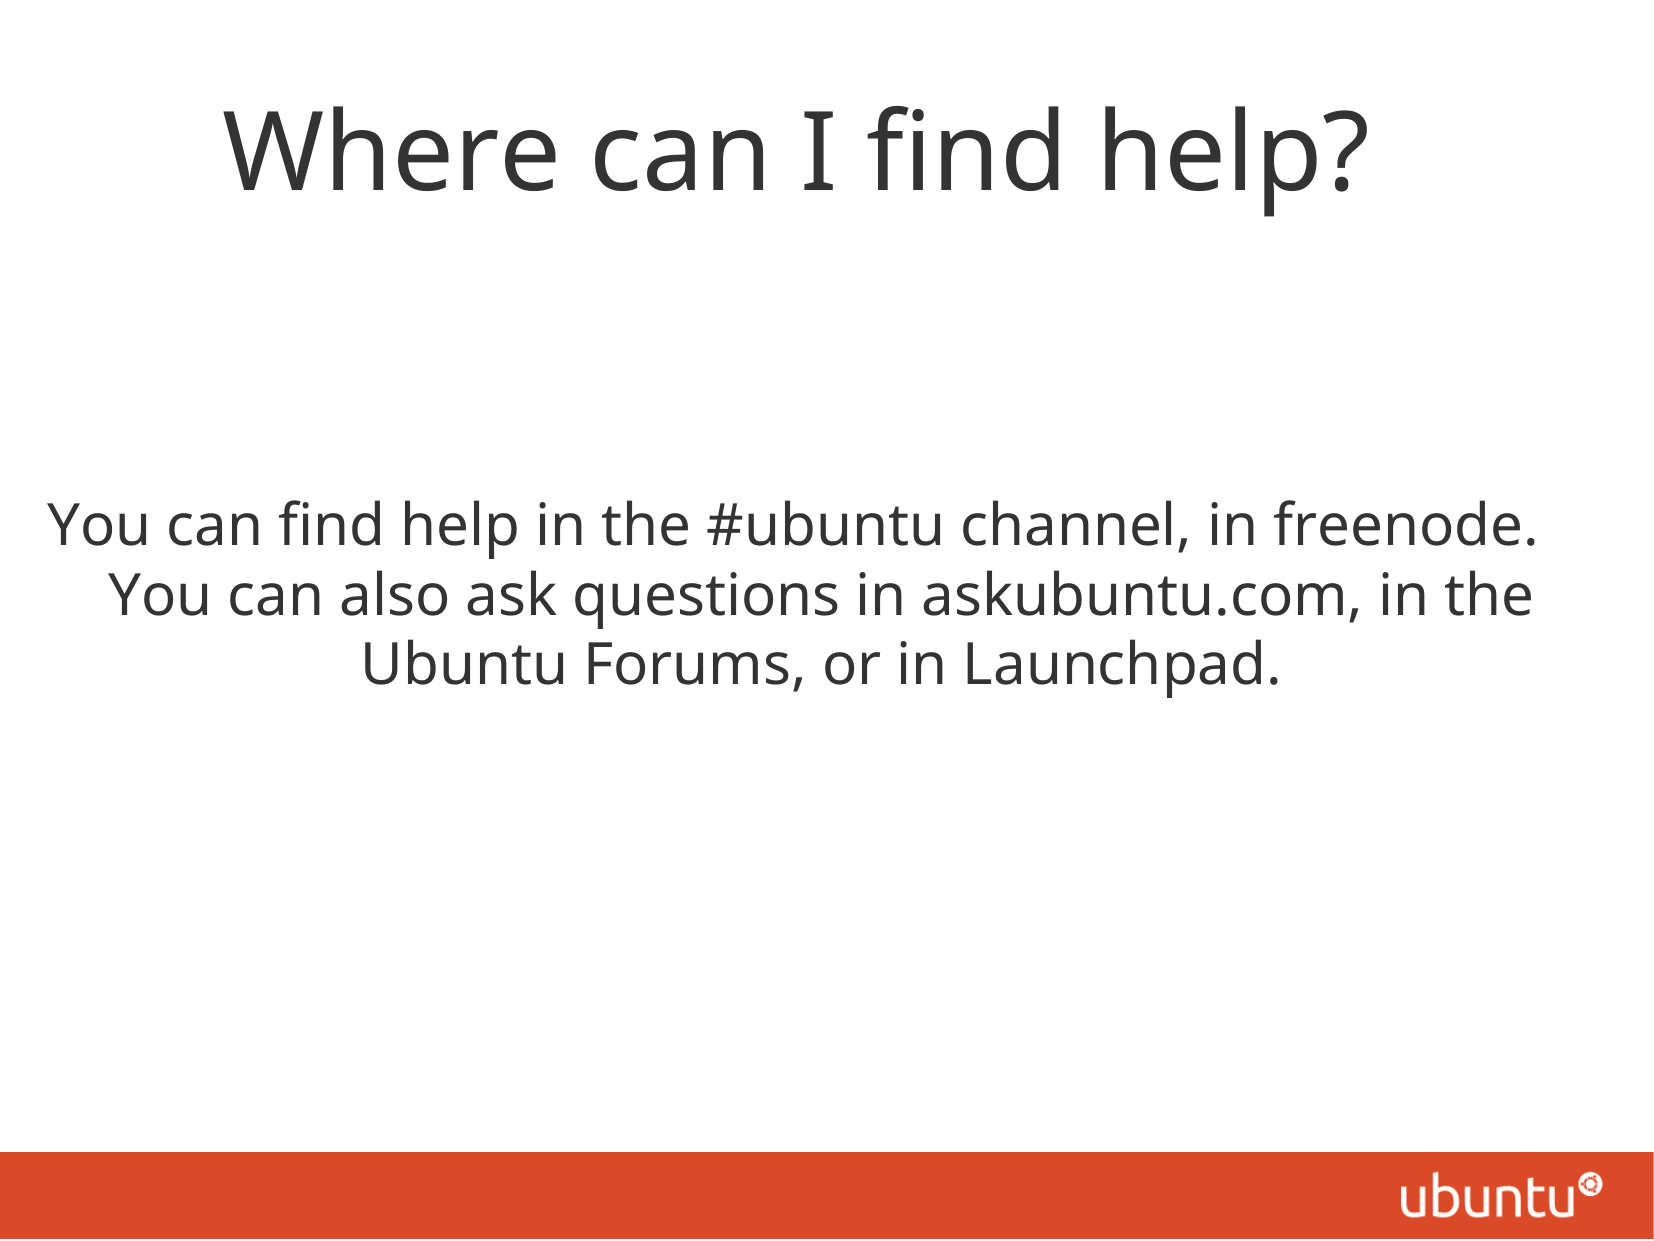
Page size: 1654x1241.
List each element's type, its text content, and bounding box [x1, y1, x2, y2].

list You can find help in the #ubuntu channel, in freenode. You can also ask questions in askubuntu.com, in the Ubuntu Forums, or in Launchpad. [37, 268, 1549, 1088]
picture [0, 1152, 1654, 1239]
title Where can I find help? [18, 47, 1576, 263]
